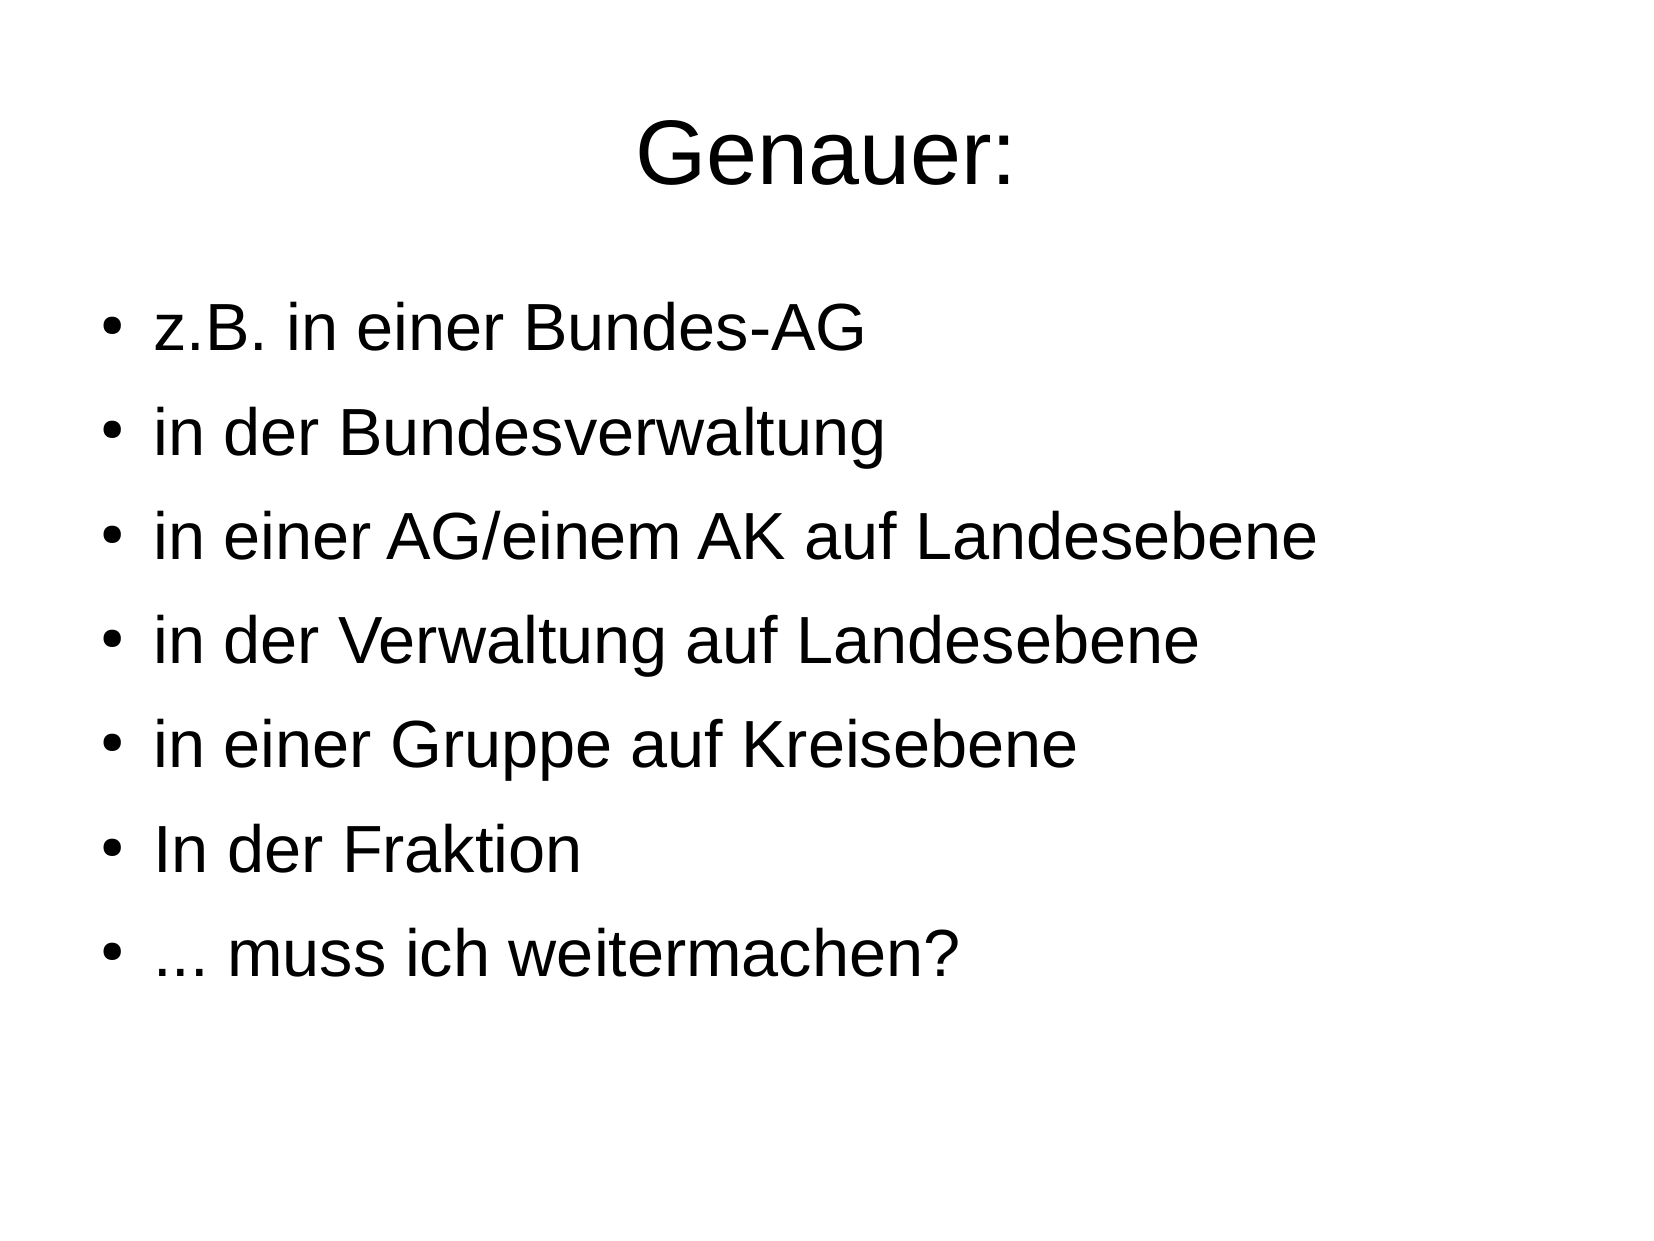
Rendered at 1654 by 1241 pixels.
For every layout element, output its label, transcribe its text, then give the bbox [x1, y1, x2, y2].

title Genauer: [82, 49, 1571, 257]
list z.B. in einer Bundes-AG in der Bundesverwaltung in einer AG/einem AK auf Landesebene in der Verwaltung auf Landesebene in einer Gruppe auf Kreisebene In der Fraktion ... muss ich weitermachen? [82, 290, 1538, 1010]
